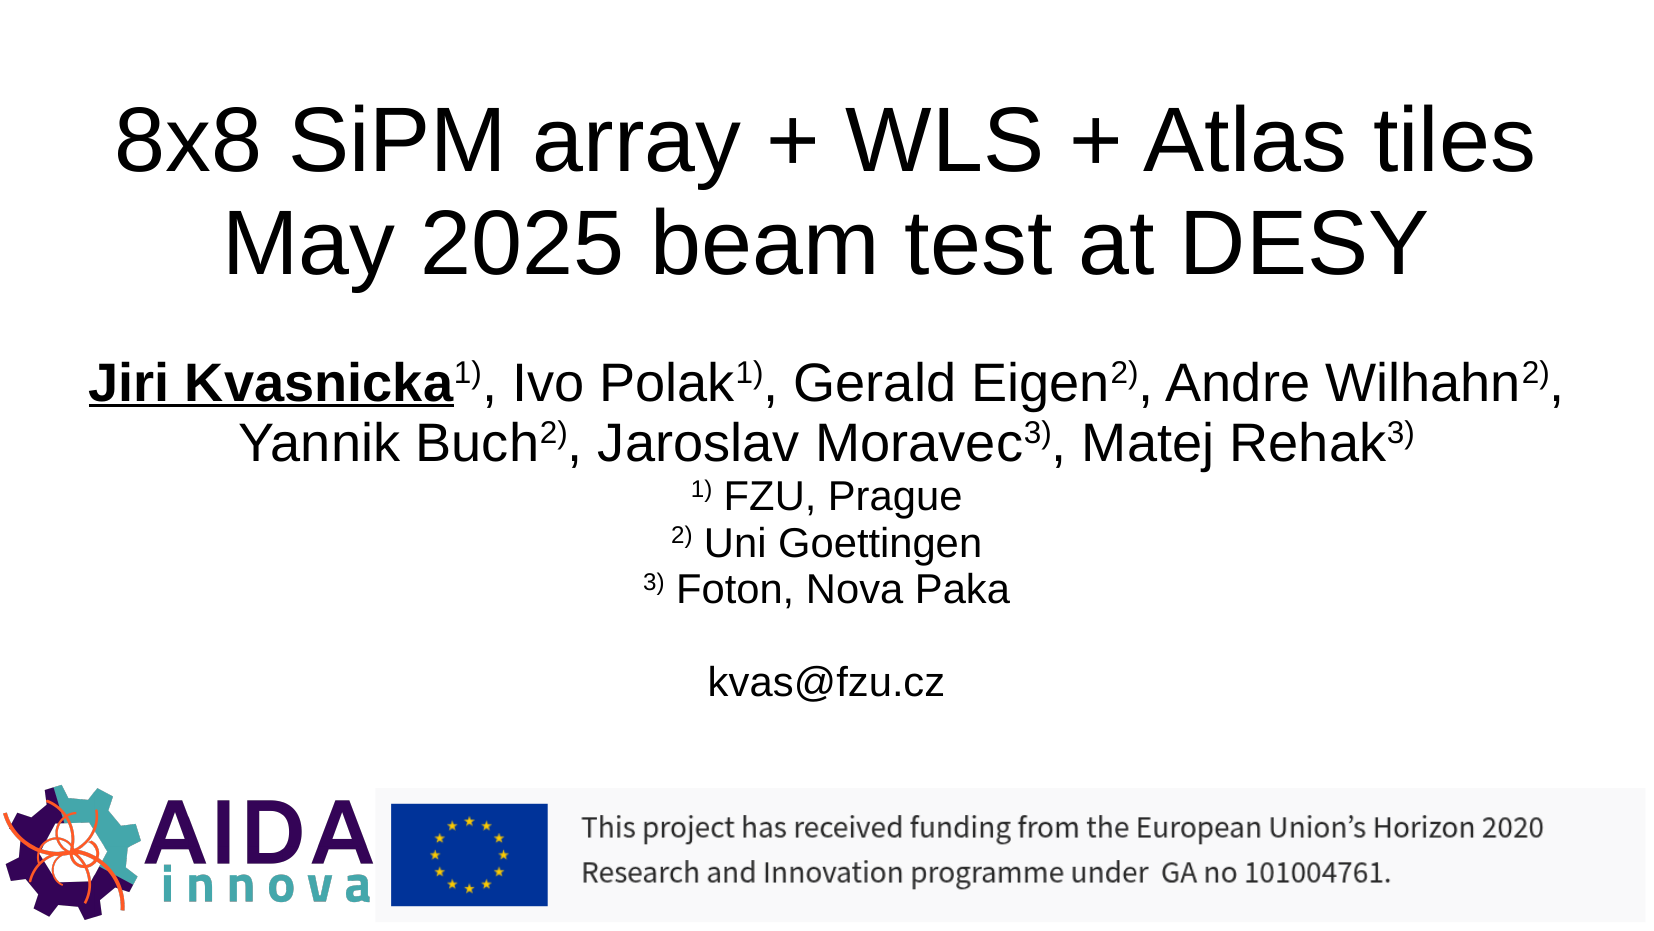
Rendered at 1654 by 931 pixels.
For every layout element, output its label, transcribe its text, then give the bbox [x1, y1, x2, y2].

subtitle Jiri Kvasnicka1), Ivo Polak1), Gerald Eigen2), Andre Wilhahn2), Yannik Buch2), Jaroslav Moravec3), Matej Rehak3) 1) FZU, Prague 2) Uni Goettingen 3) Foton, Nova Paka kvas@fzu.cz [82, 258, 1571, 778]
title 8x8 SiPM array + WLS + Atlas tiles May 2025 beam test at DESY [82, 88, 1571, 258]
picture [0, 658, 1651, 931]
